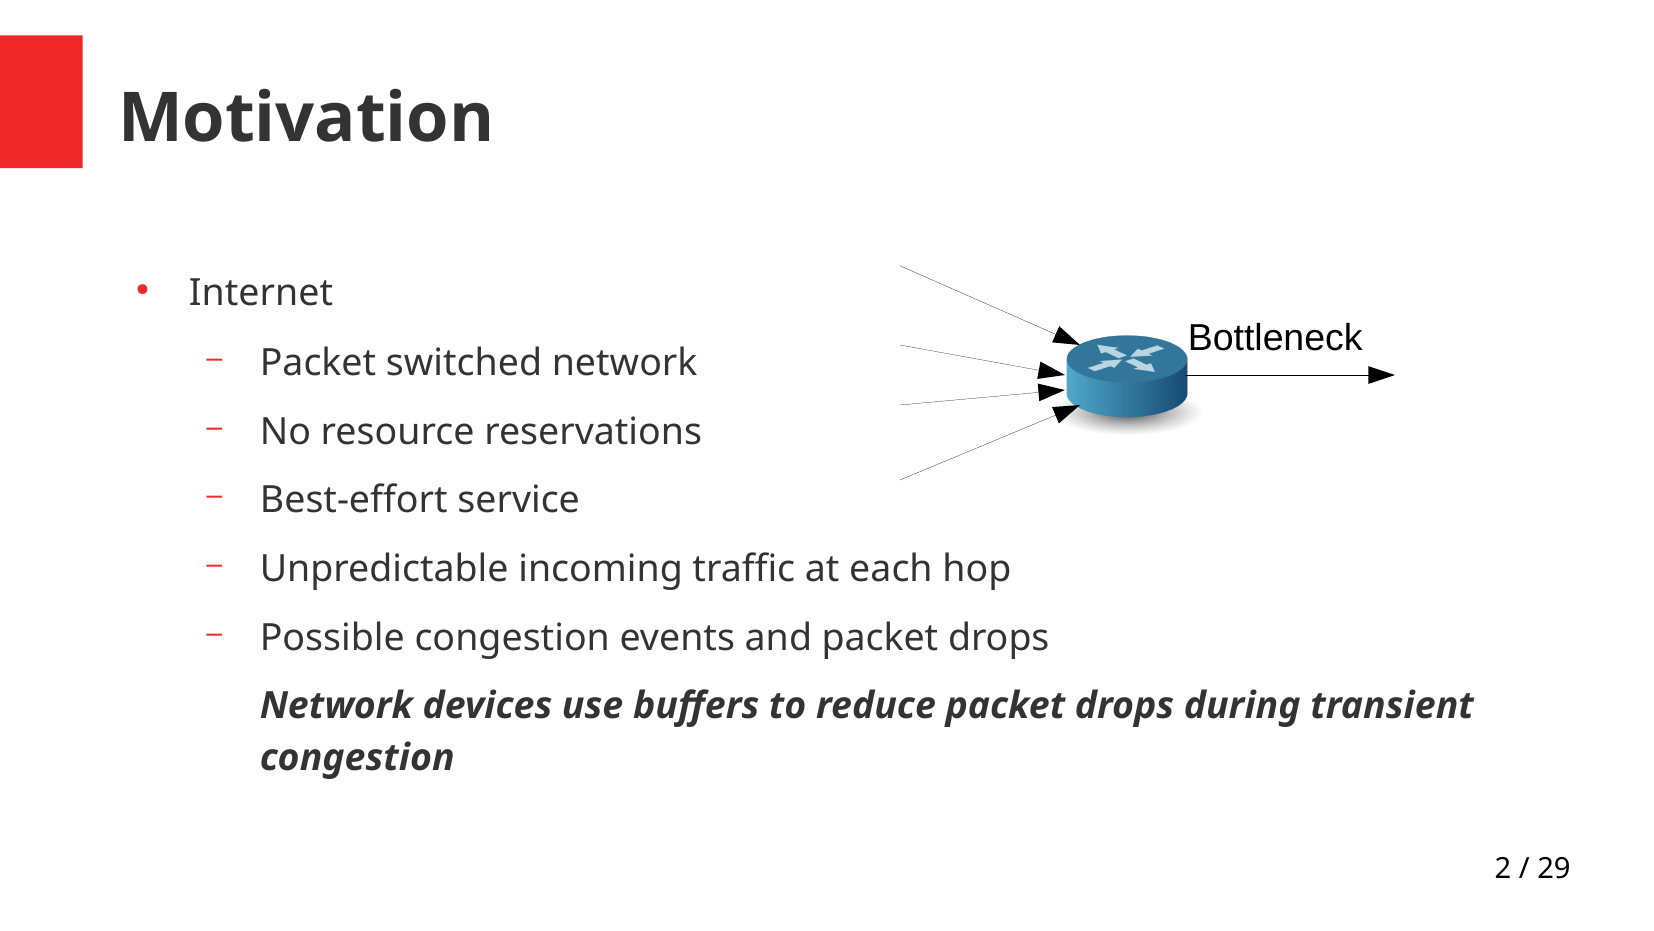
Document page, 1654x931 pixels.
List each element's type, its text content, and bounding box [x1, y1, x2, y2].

picture [1043, 292, 1216, 466]
text_box Bottleneck [1173, 309, 1384, 366]
title Motivation [118, 36, 1571, 193]
list Internet Packet switched network No resource reservations Best-effort service Unpredictable incoming traffic at each hop Possible congestion events and packet drops Network devices use buffers to reduce packet drops during transient congestion [118, 265, 1536, 806]
